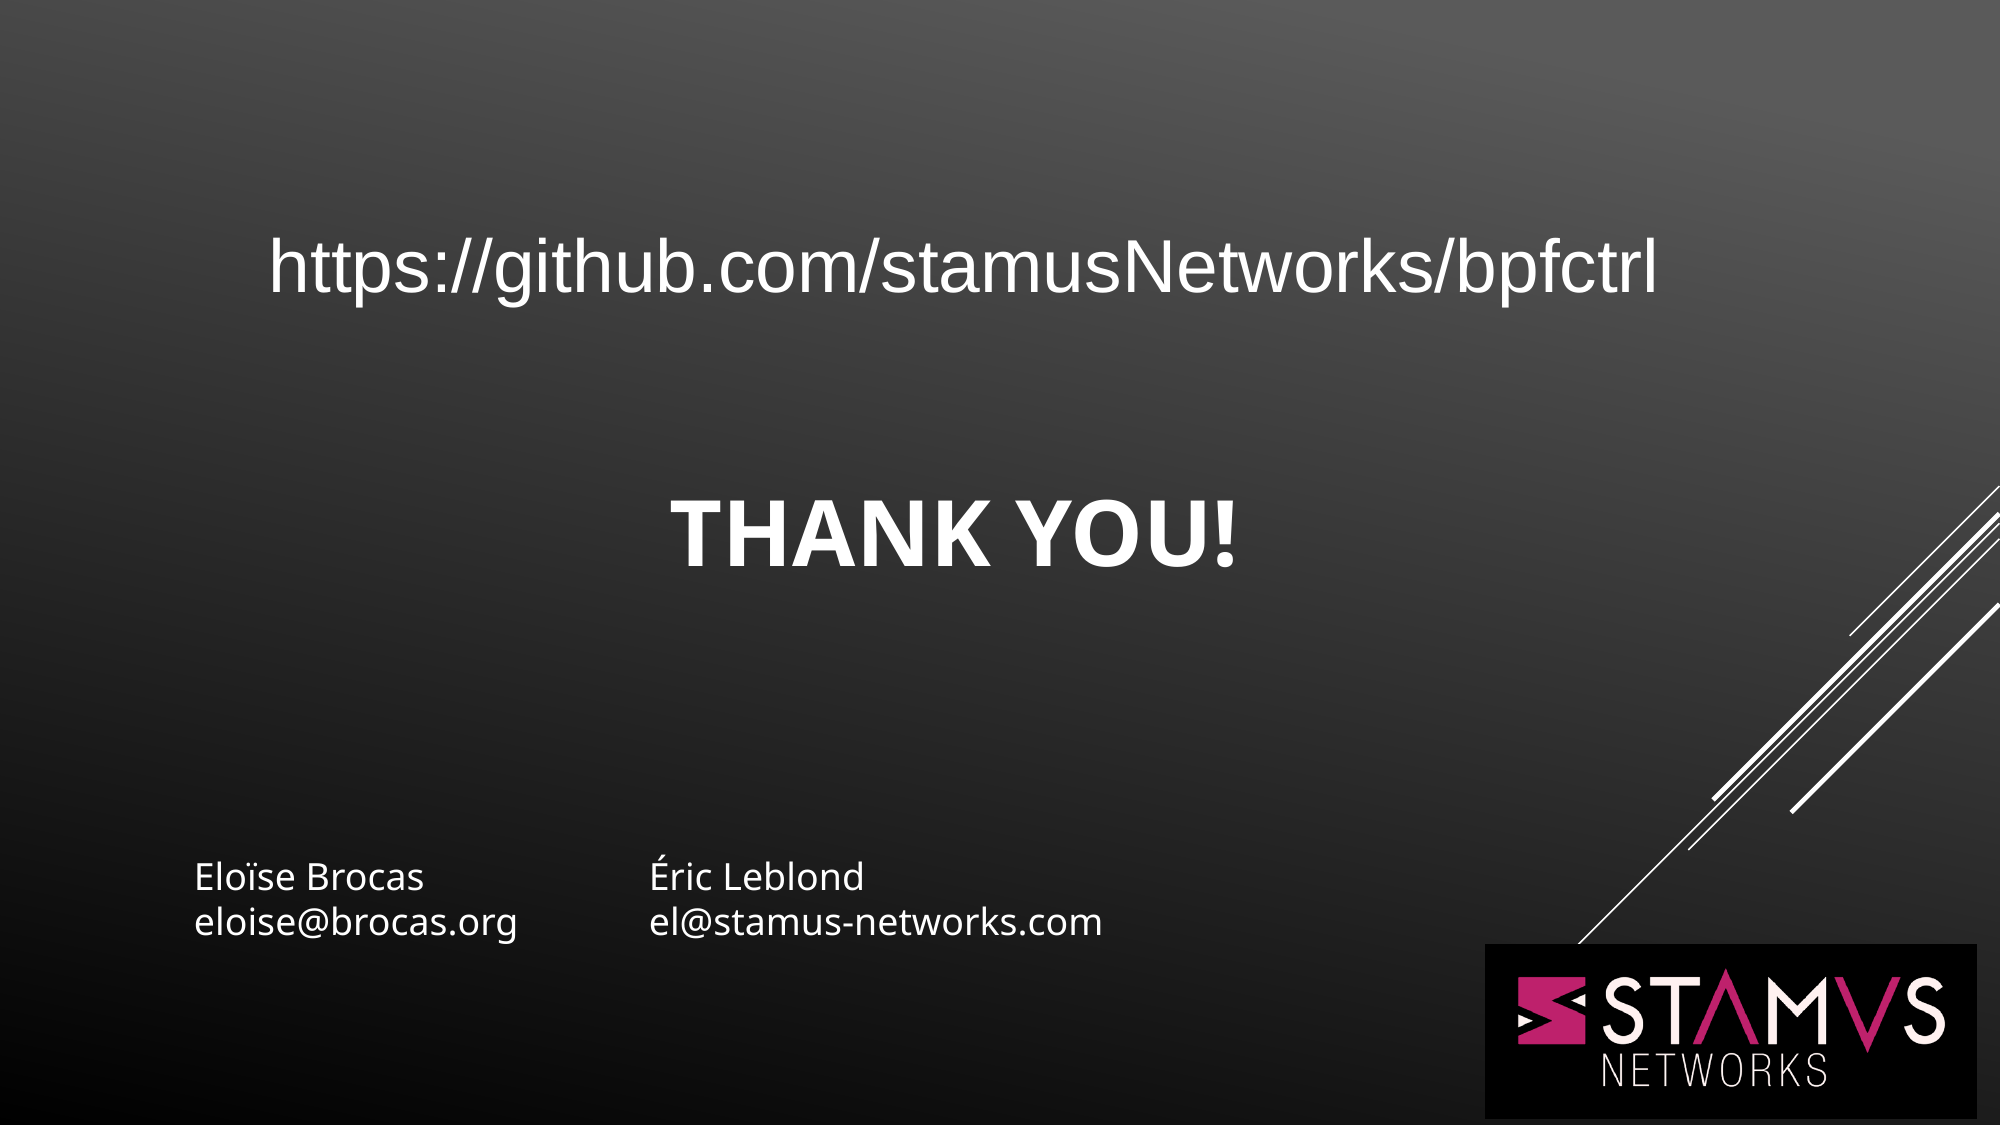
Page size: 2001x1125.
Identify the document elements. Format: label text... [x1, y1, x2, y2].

text_box https://github.com/stamusNetworks/bpfctrl [253, 216, 1794, 316]
title Thank You! [254, 405, 1655, 653]
text_box Eloïse Brocas eloise@brocas.org [179, 845, 534, 951]
text_box Éric Leblond el@stamus-networks.com [633, 845, 1119, 951]
picture [1485, 944, 1977, 1119]
